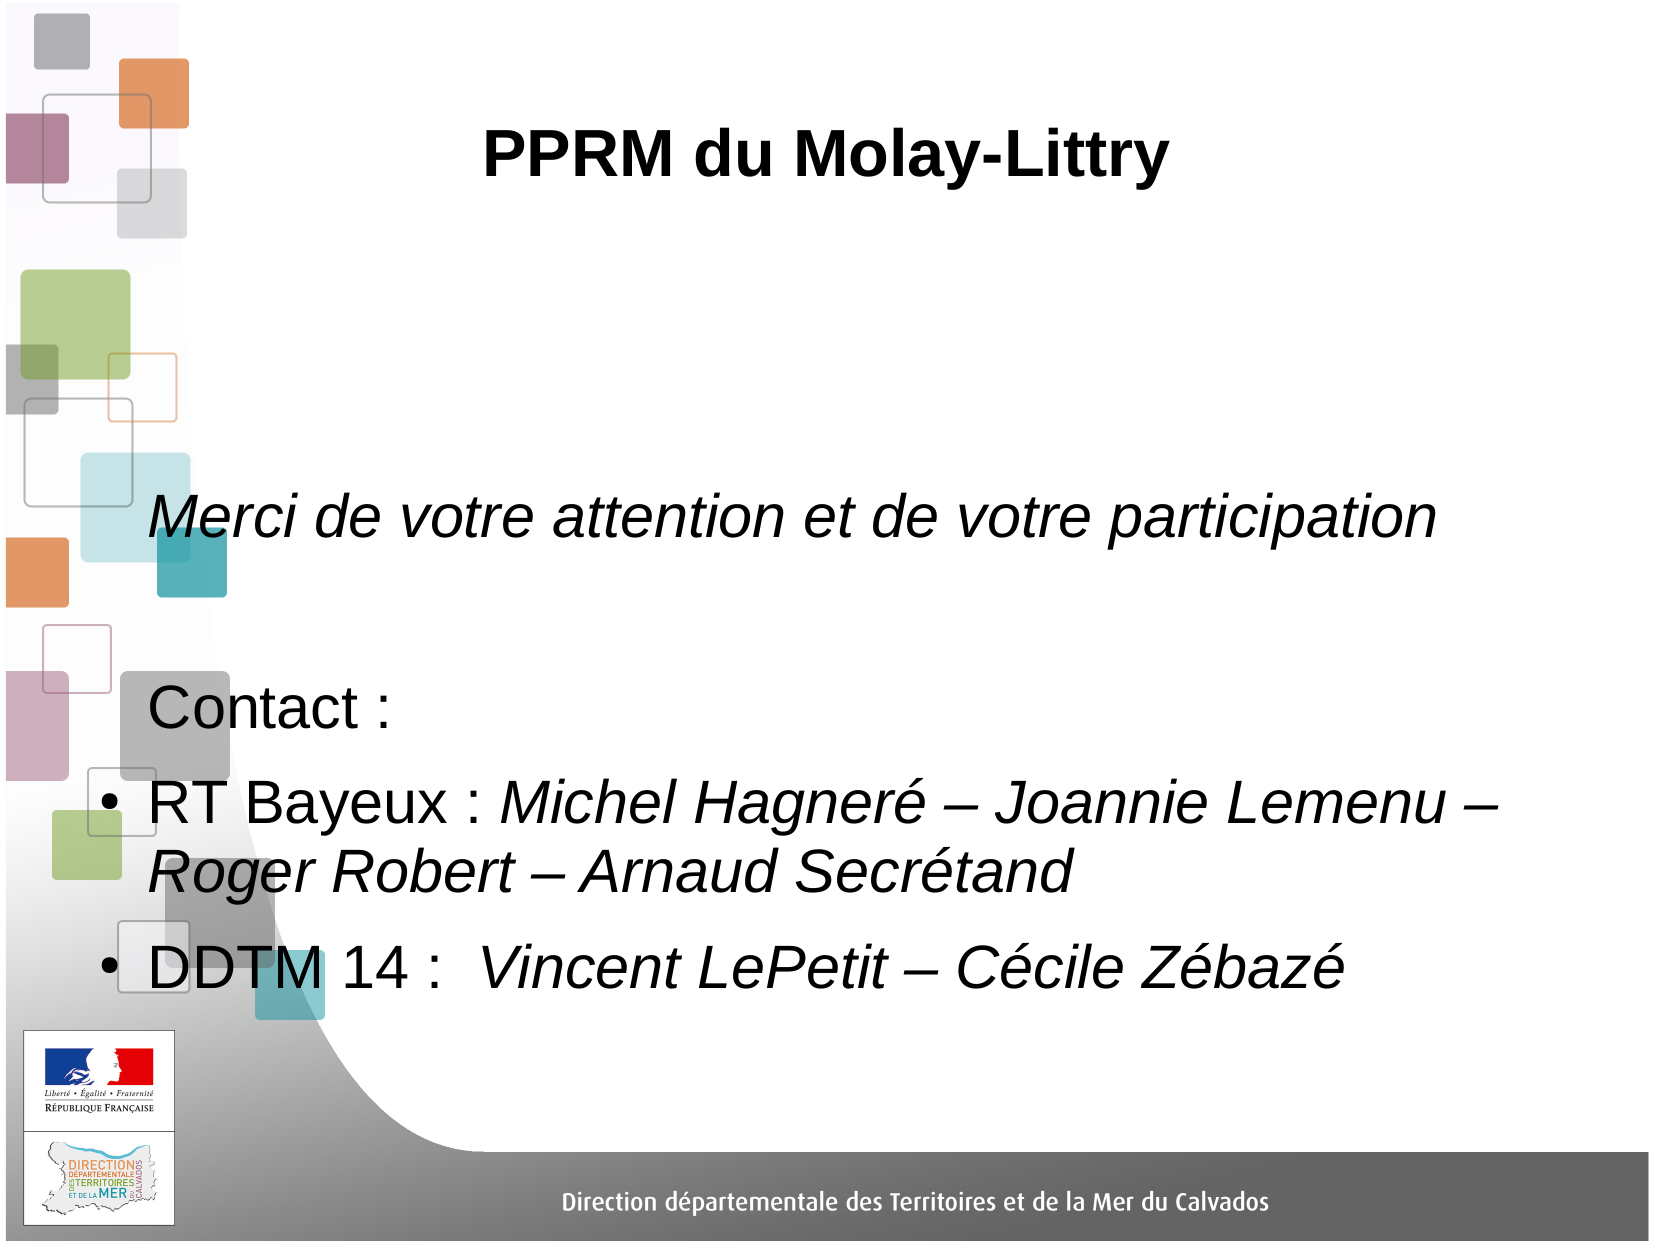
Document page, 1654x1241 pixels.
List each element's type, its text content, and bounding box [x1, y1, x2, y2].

title PPRM du Molay-Littry [82, 49, 1571, 257]
list Merci de votre attention et de votre participation Contact : RT Bayeux : Michel Hagneré – Joannie Lemenu – Roger Robert – Arnaud Secrétand DDTM 14 : Vincent LePetit – Cécile Zébazé [82, 290, 1571, 1010]
picture [5, 3, 1654, 1241]
